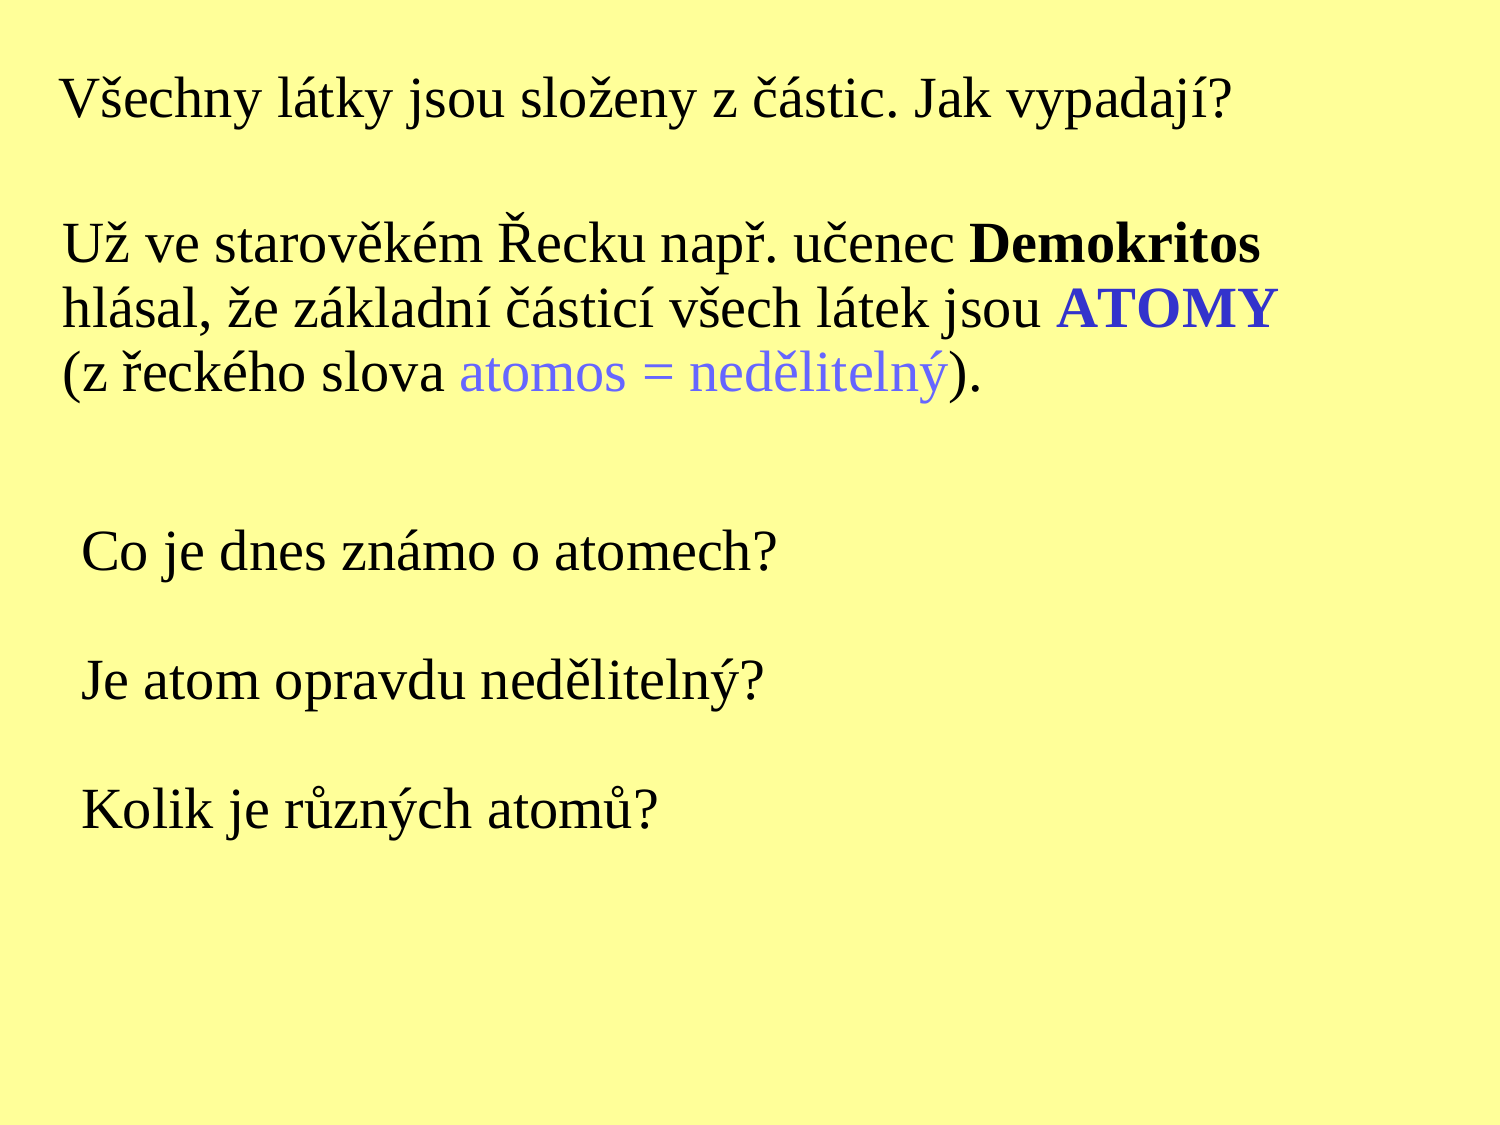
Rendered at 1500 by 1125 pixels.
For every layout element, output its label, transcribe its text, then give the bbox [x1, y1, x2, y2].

text_box Už ve starověkém Řecku např. učenec Demokritos hlásal, že základní částicí všech látek jsou ATOMY (z řeckého slova atomos = nedělitelný). [47, 138, 1295, 413]
text_box Co je dnes známo o atomech? Je atom opravdu nedělitelný? Kolik je různých atomů? [66, 510, 794, 850]
text_box Všechny látky jsou složeny z částic. Jak vypadají? [43, 57, 1249, 138]
